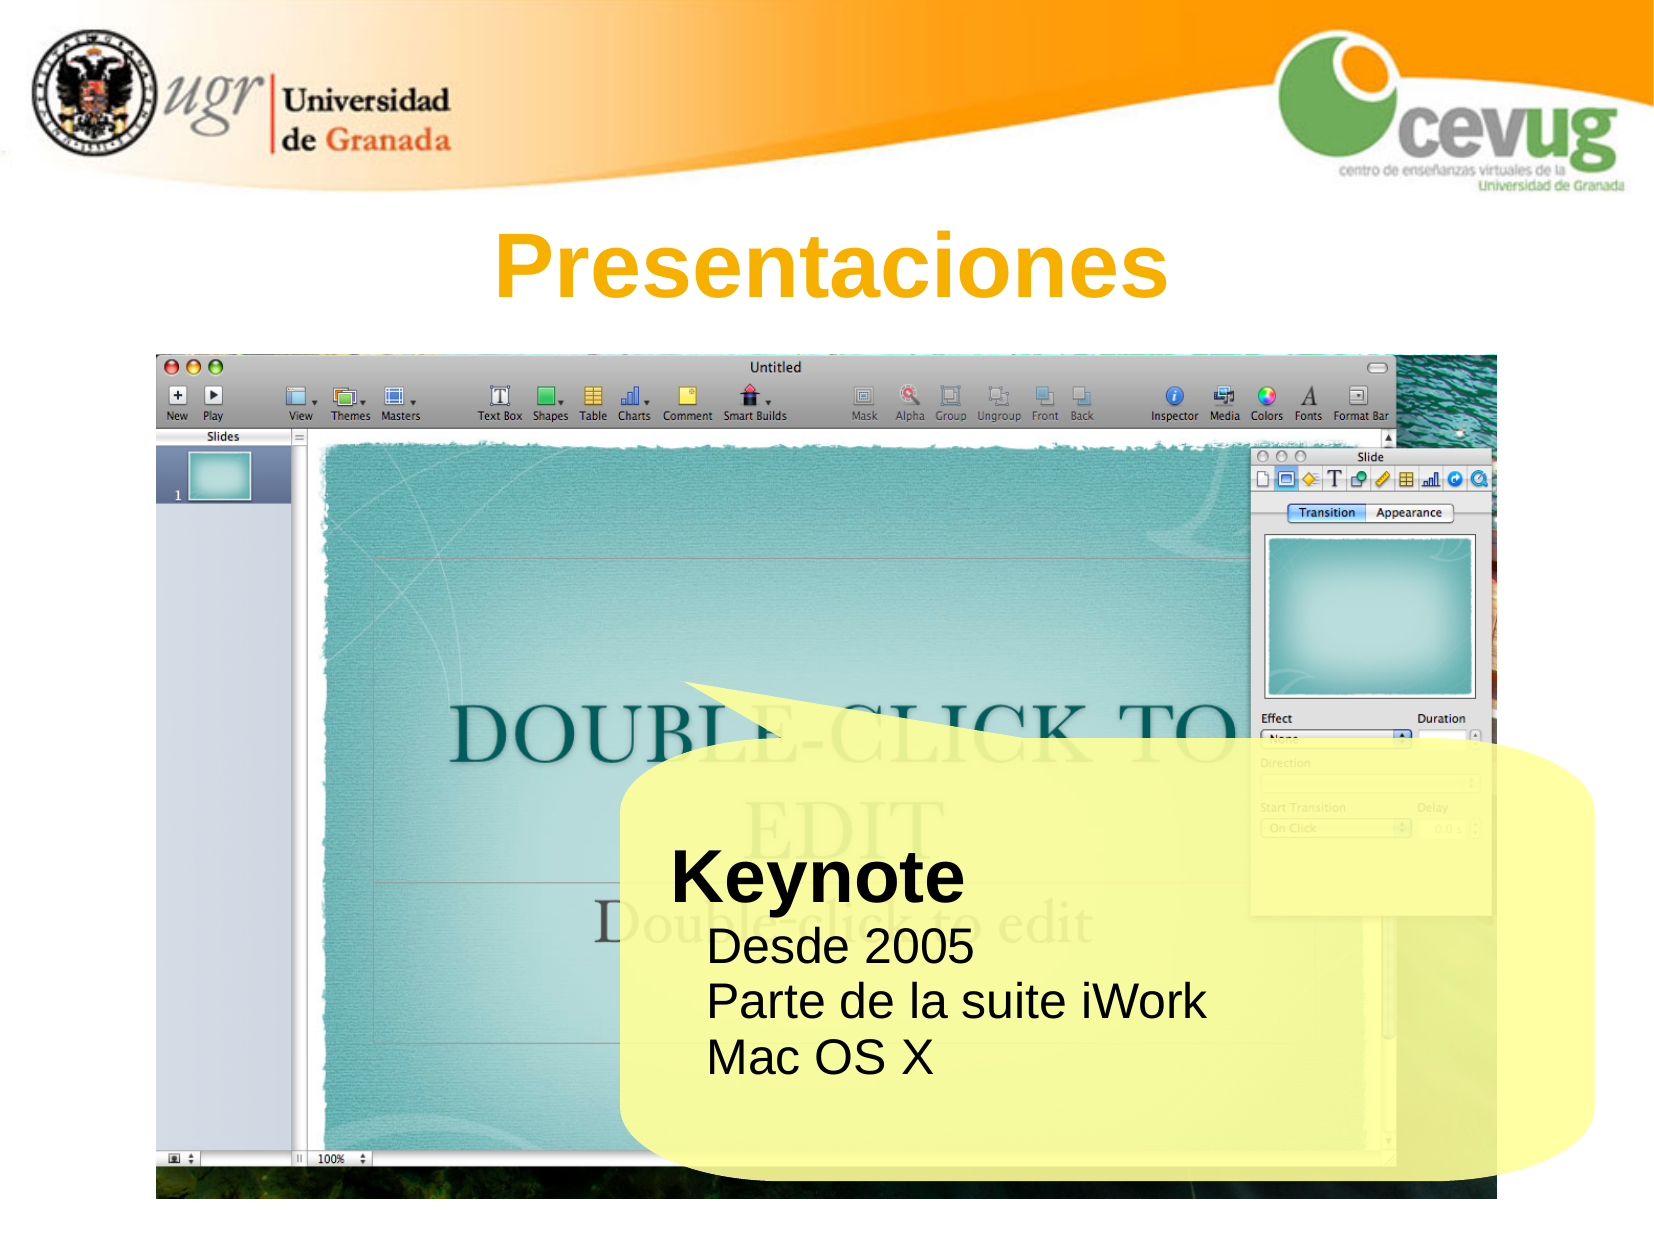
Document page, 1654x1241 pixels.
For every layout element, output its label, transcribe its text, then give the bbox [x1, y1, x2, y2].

text_box Keynote Desde 2005 Parte de la suite iWork Mac OS X [620, 681, 1595, 1182]
picture [156, 354, 1497, 1199]
title Presentaciones [88, 177, 1577, 355]
